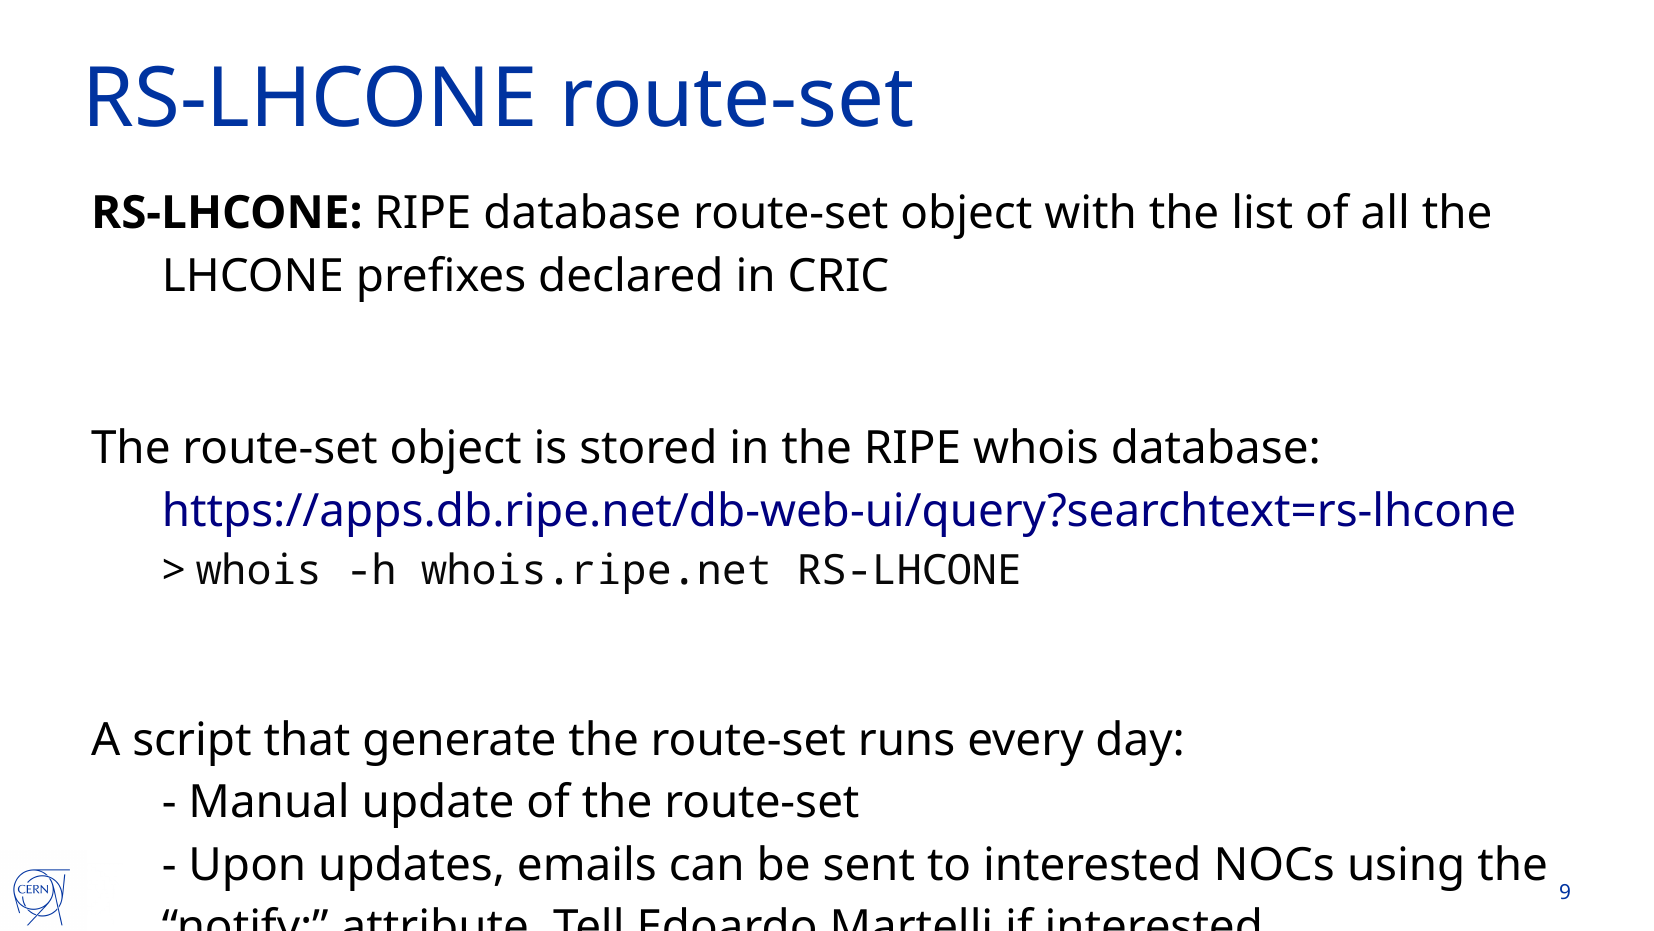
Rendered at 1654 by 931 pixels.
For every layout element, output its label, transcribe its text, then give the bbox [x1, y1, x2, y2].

picture [0, 850, 76, 931]
text_box RS-LHCONE: RIPE database route-set object with the list of all the LHCONE prefixes declared in CRIC The route-set object is stored in the RIPE whois database: https://apps.db.ripe.net/db-web-ui/query?searchtext=rs-lhcone > whois -h whois.ripe.net RS-LHCONE A script that generate the route-set runs every day: - Manual update of the route-set - Upon updates, emails can be sent to interested NOCs using the “notify:” attribute. Tell Edoardo Martelli if interested [76, 172, 1601, 931]
title RS-LHCONE route-set [82, 37, 1571, 172]
